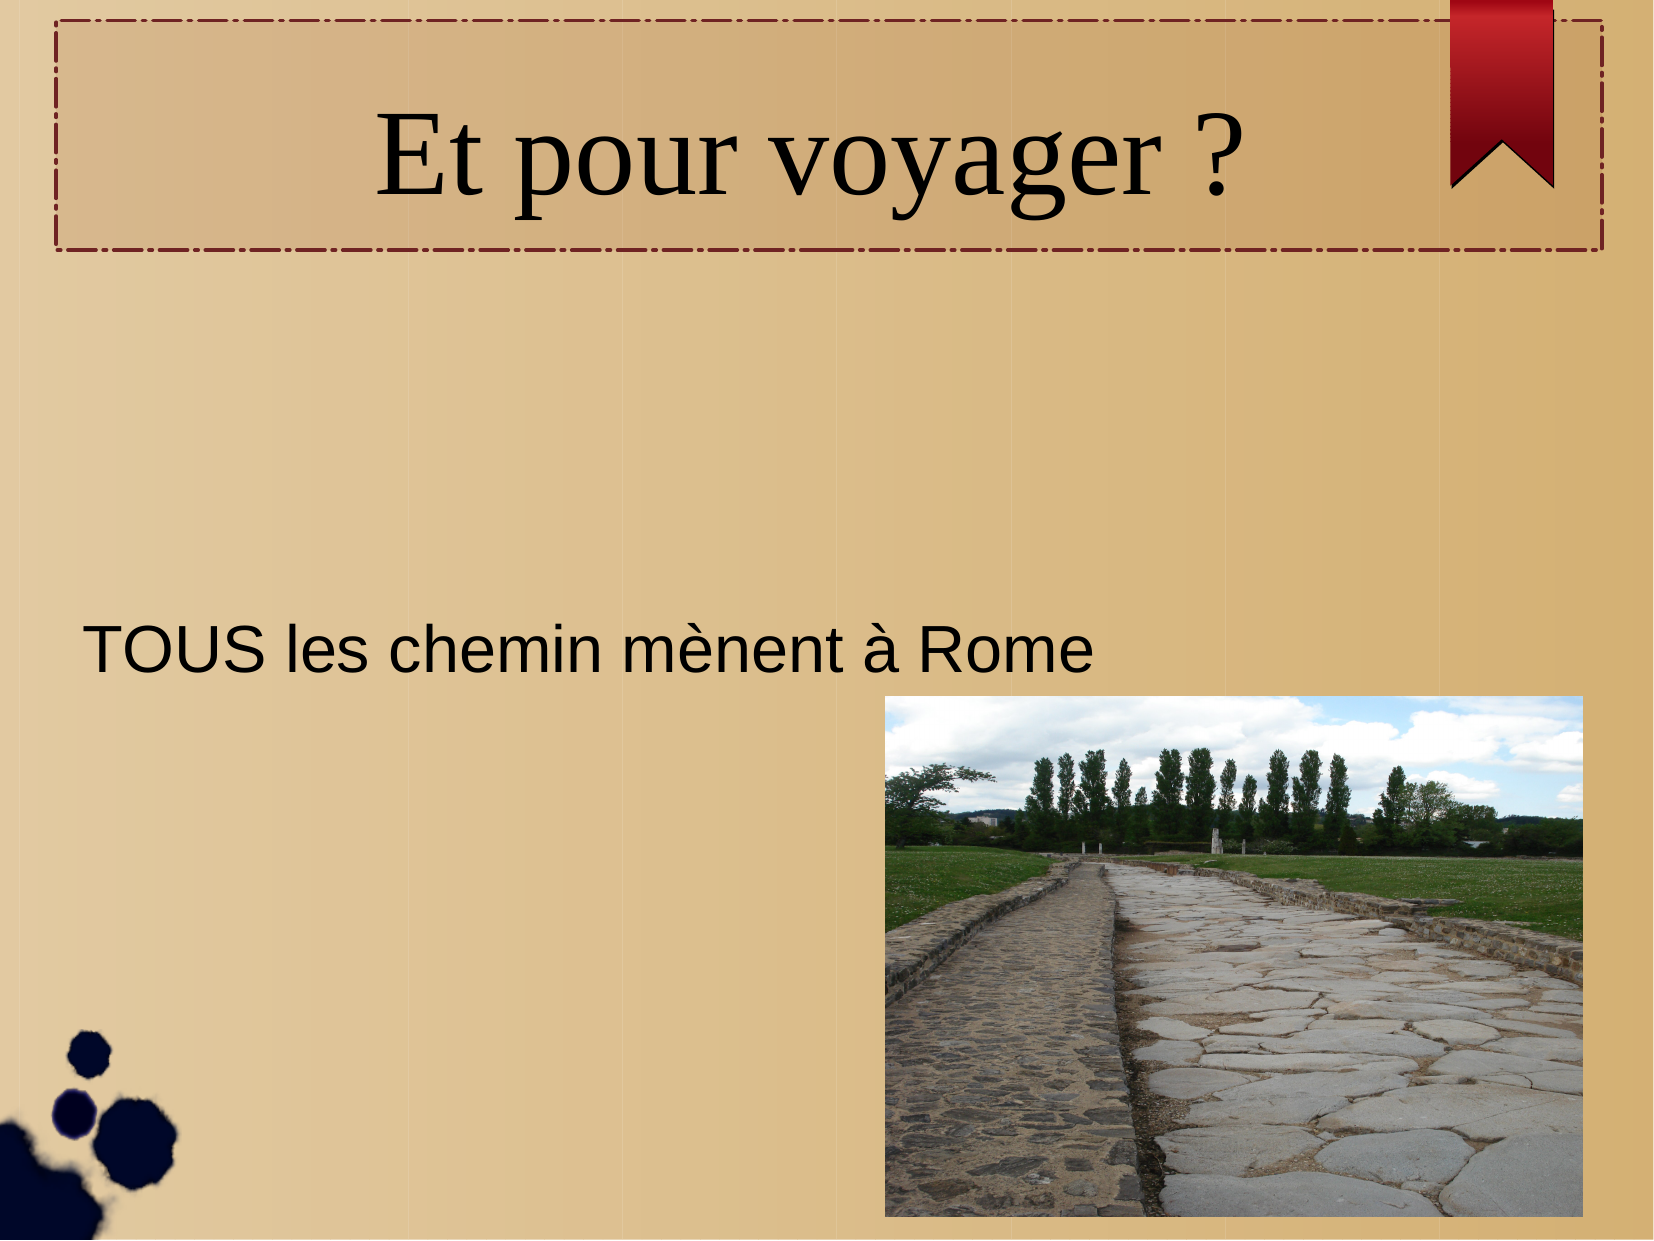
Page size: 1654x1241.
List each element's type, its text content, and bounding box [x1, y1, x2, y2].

subtitle TOUS les chemin mènent à Rome [82, 290, 1538, 1010]
picture [885, 696, 1583, 1217]
title Et pour voyager ? [82, 49, 1571, 257]
